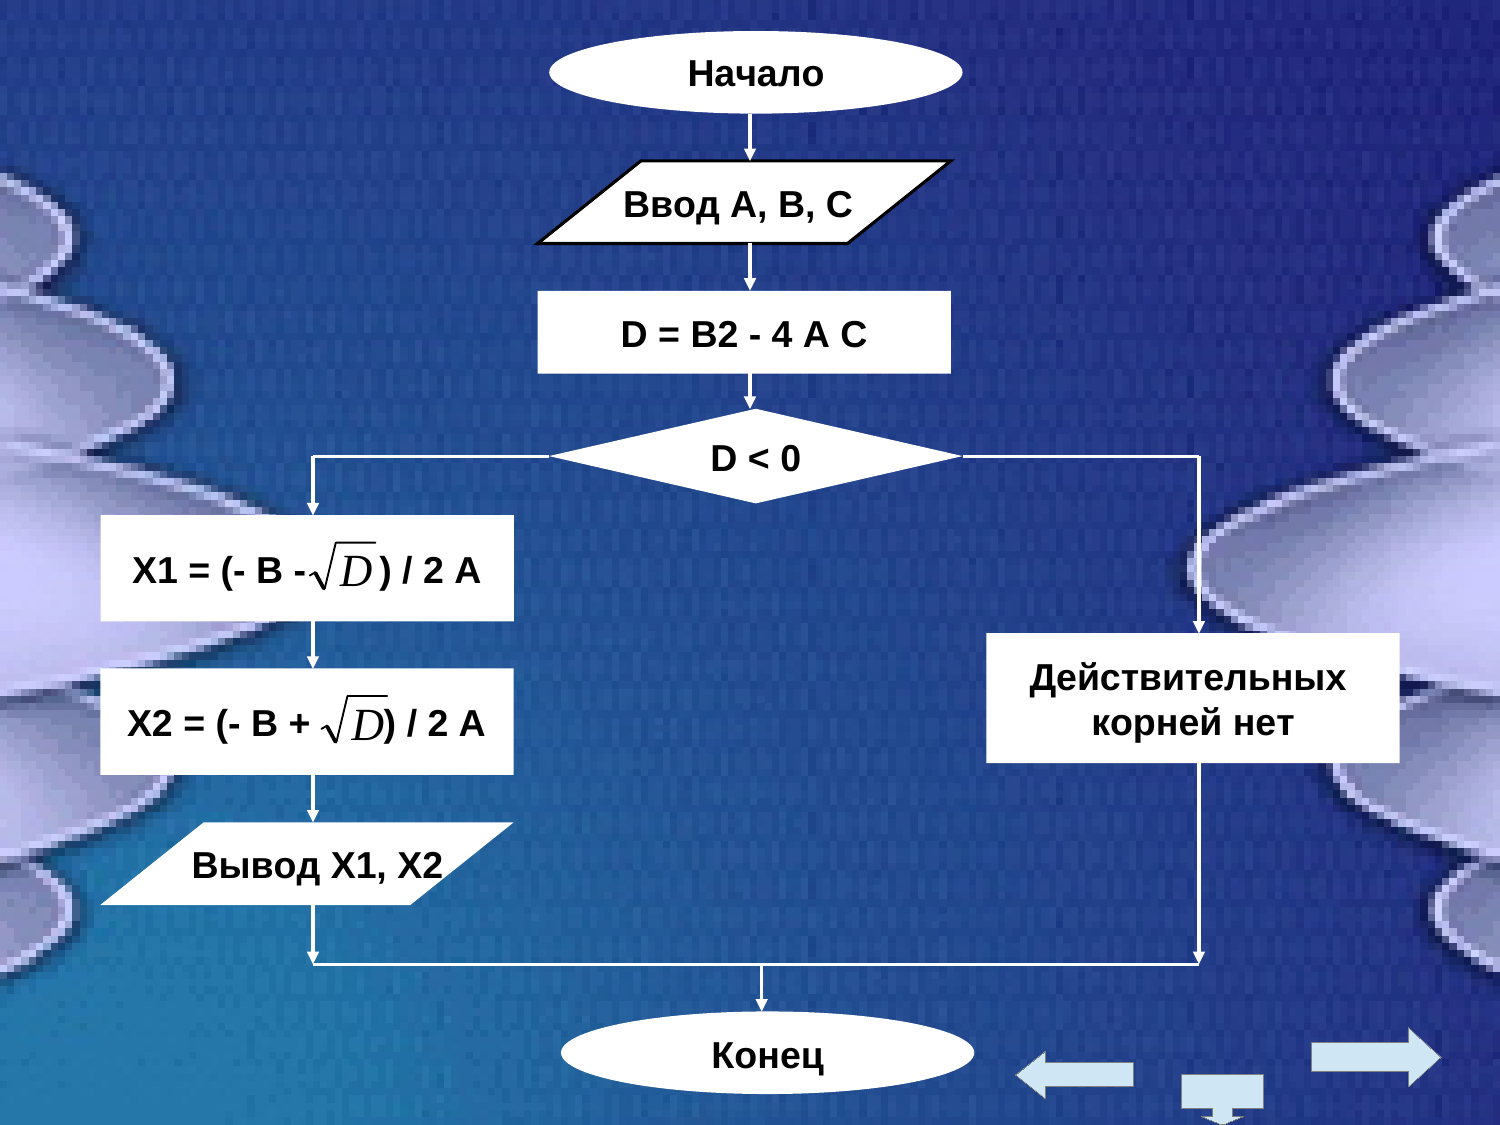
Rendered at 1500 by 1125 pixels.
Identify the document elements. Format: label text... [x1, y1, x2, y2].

picture [0, 0, 1500, 1125]
text_box D < 0 [549, 408, 963, 504]
text_box X2 = (- B + ) / 2 A [100, 668, 514, 775]
text_box [549, 31, 963, 114]
text_box Конец [667, 1023, 869, 1084]
text_box Ввод A, B, C [608, 172, 904, 234]
text_box [626, 160, 951, 199]
text_box Действительных корней нет [986, 633, 1400, 764]
text_box Вывод X1, X2 [100, 822, 514, 906]
text_box X1 = (- B - ) / 2 A [100, 515, 514, 622]
text_box [1311, 1027, 1442, 1087]
chart [312, 686, 396, 752]
text_box D = B2 - 4 A C [537, 290, 951, 374]
text_box [537, 187, 860, 244]
text_box [1181, 1074, 1264, 1125]
text_box [1015, 1051, 1134, 1099]
text_box Начало [655, 41, 857, 103]
text_box [560, 1011, 975, 1095]
chart [301, 532, 384, 599]
